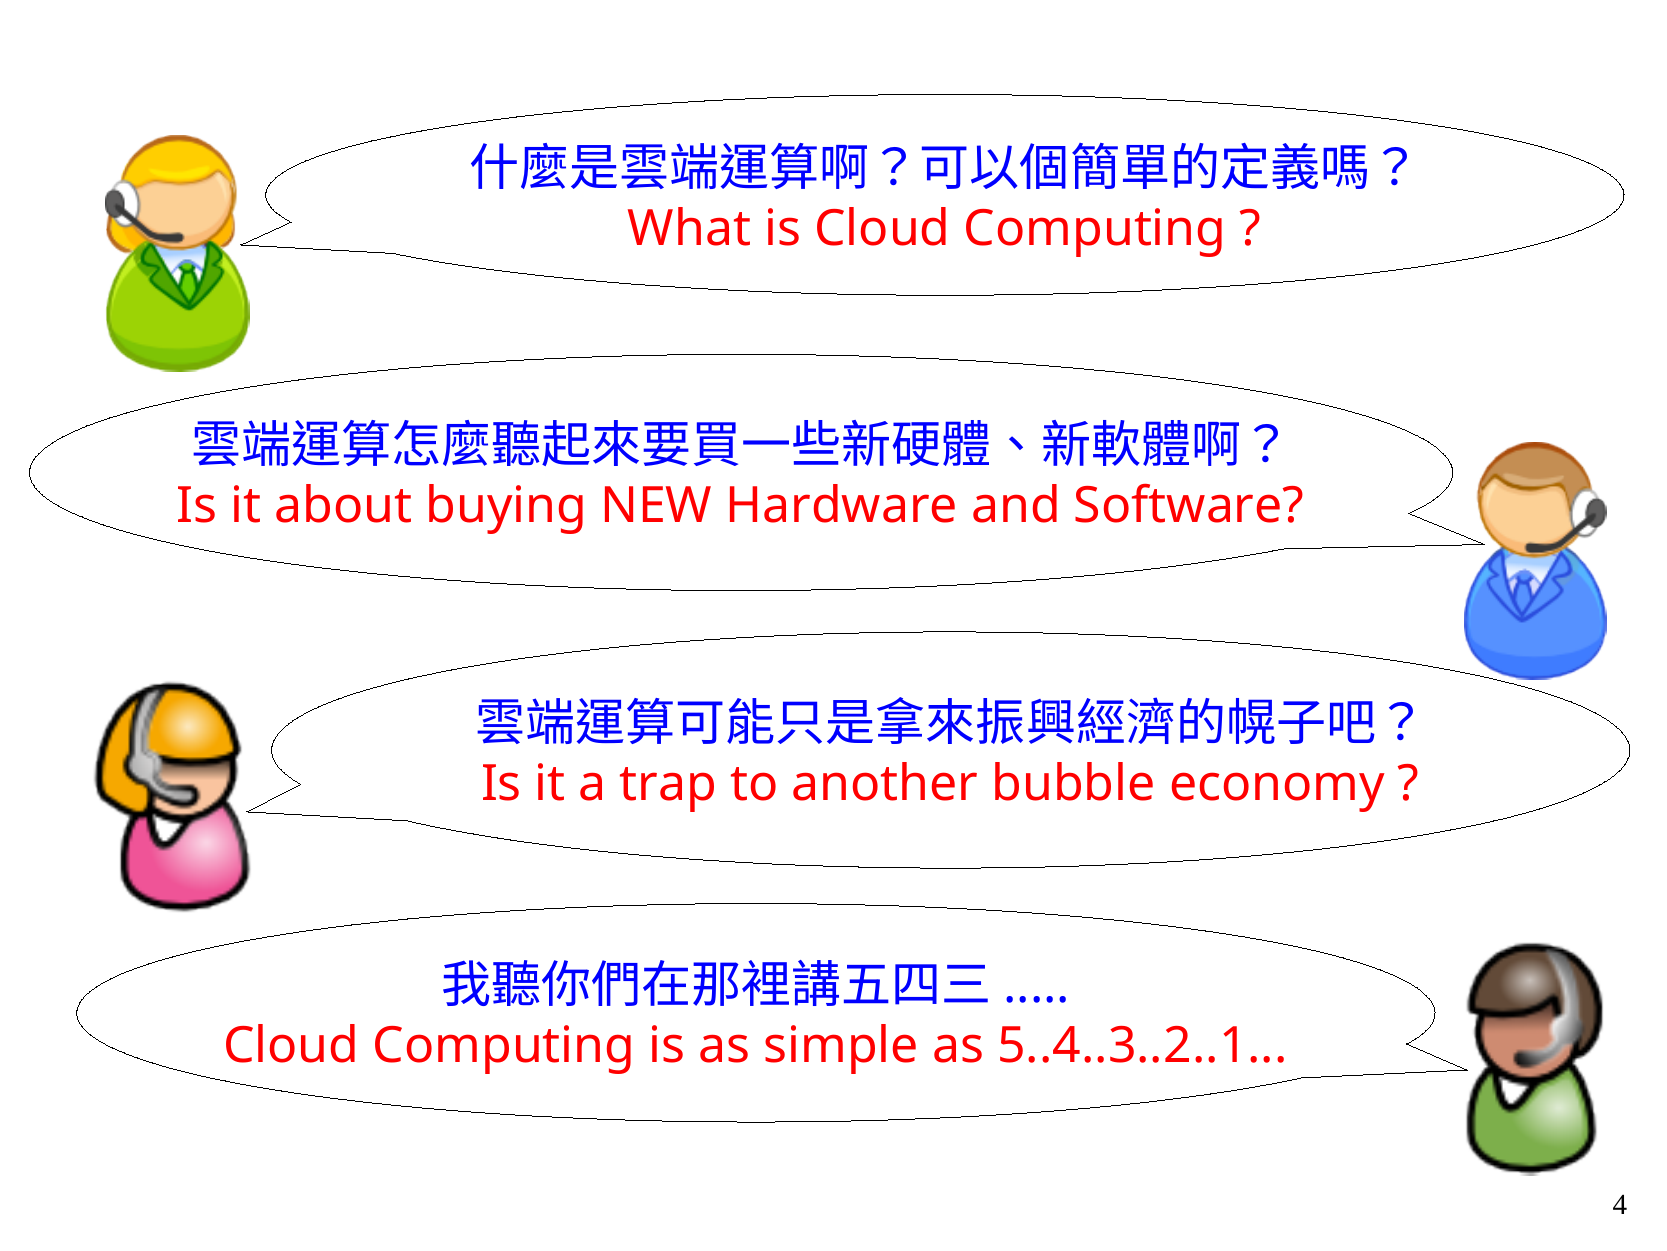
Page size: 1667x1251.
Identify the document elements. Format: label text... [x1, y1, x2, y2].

text_box 我聽你們在那裡講五四三..... Cloud Computing is as simple as 5..4..3..2..1... [76, 903, 1468, 1123]
picture [59, 679, 296, 916]
text_box 雲端運算怎麼聽起來要買一些新硬體、新軟體啊？ Is it about buying NEW Hardware and Software? [29, 354, 1485, 591]
picture [105, 135, 250, 373]
picture [1417, 938, 1654, 1176]
text_box 什麼是雲端運算啊？可以個簡單的定義嗎？ What is Cloud Computing ? [240, 94, 1625, 296]
text_box 雲端運算可能只是拿來振興經濟的幌子吧？ Is it a trap to another bubble economy ? [246, 631, 1630, 869]
picture [1464, 442, 1607, 680]
